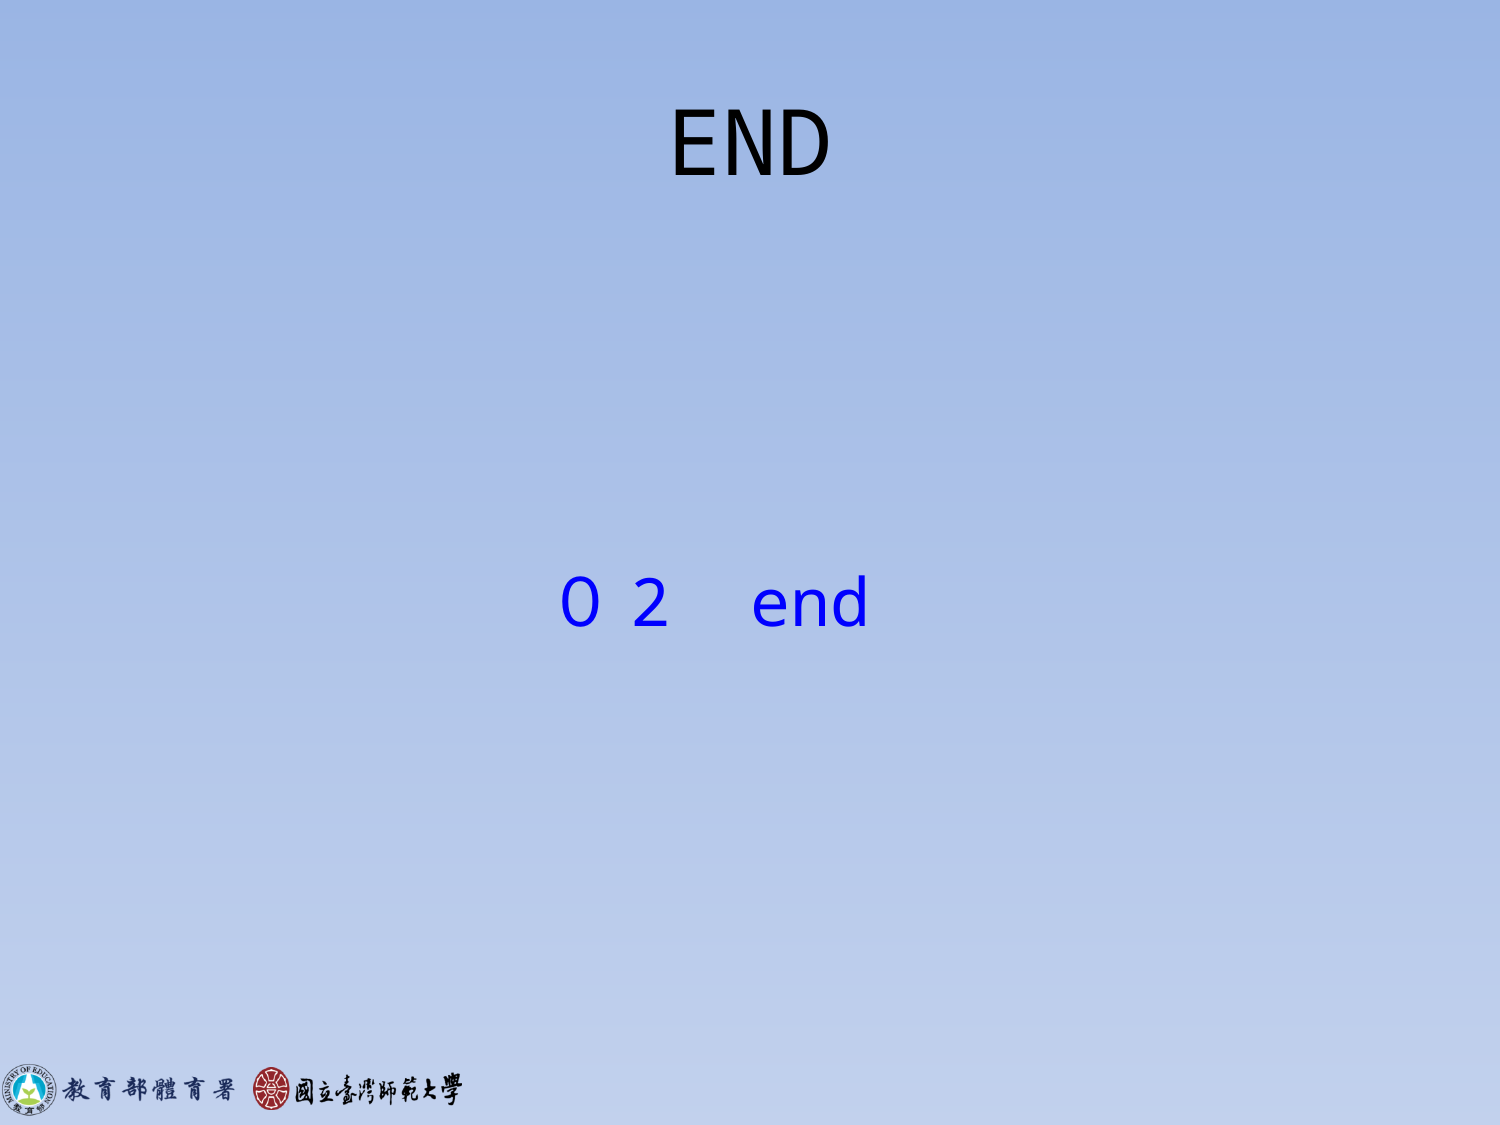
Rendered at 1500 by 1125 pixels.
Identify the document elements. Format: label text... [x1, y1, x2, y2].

list ０2 end [75, 262, 1426, 1005]
title END [75, 45, 1426, 233]
